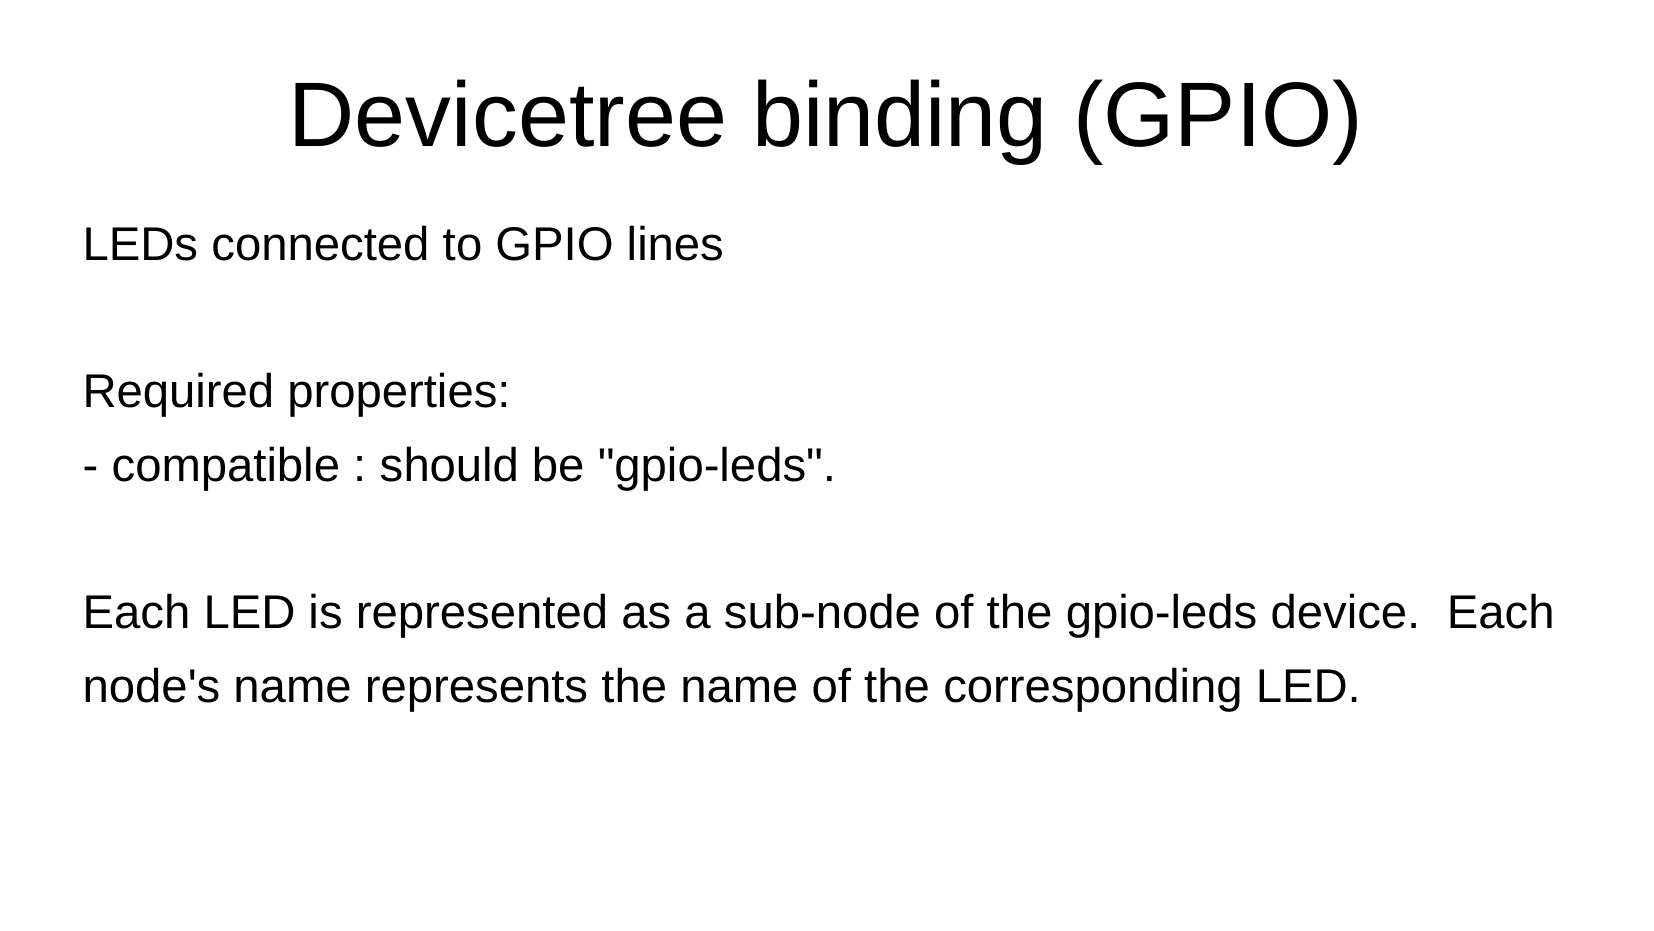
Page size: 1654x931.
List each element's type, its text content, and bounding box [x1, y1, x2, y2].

title Devicetree binding (GPIO) [82, 37, 1571, 193]
list LEDs connected to GPIO lines Required properties: - compatible : should be "gpio-leds". Each LED is represented as a sub-node of the gpio-leds device. Each node's name represents the name of the corresponding LED. [82, 217, 1571, 758]
